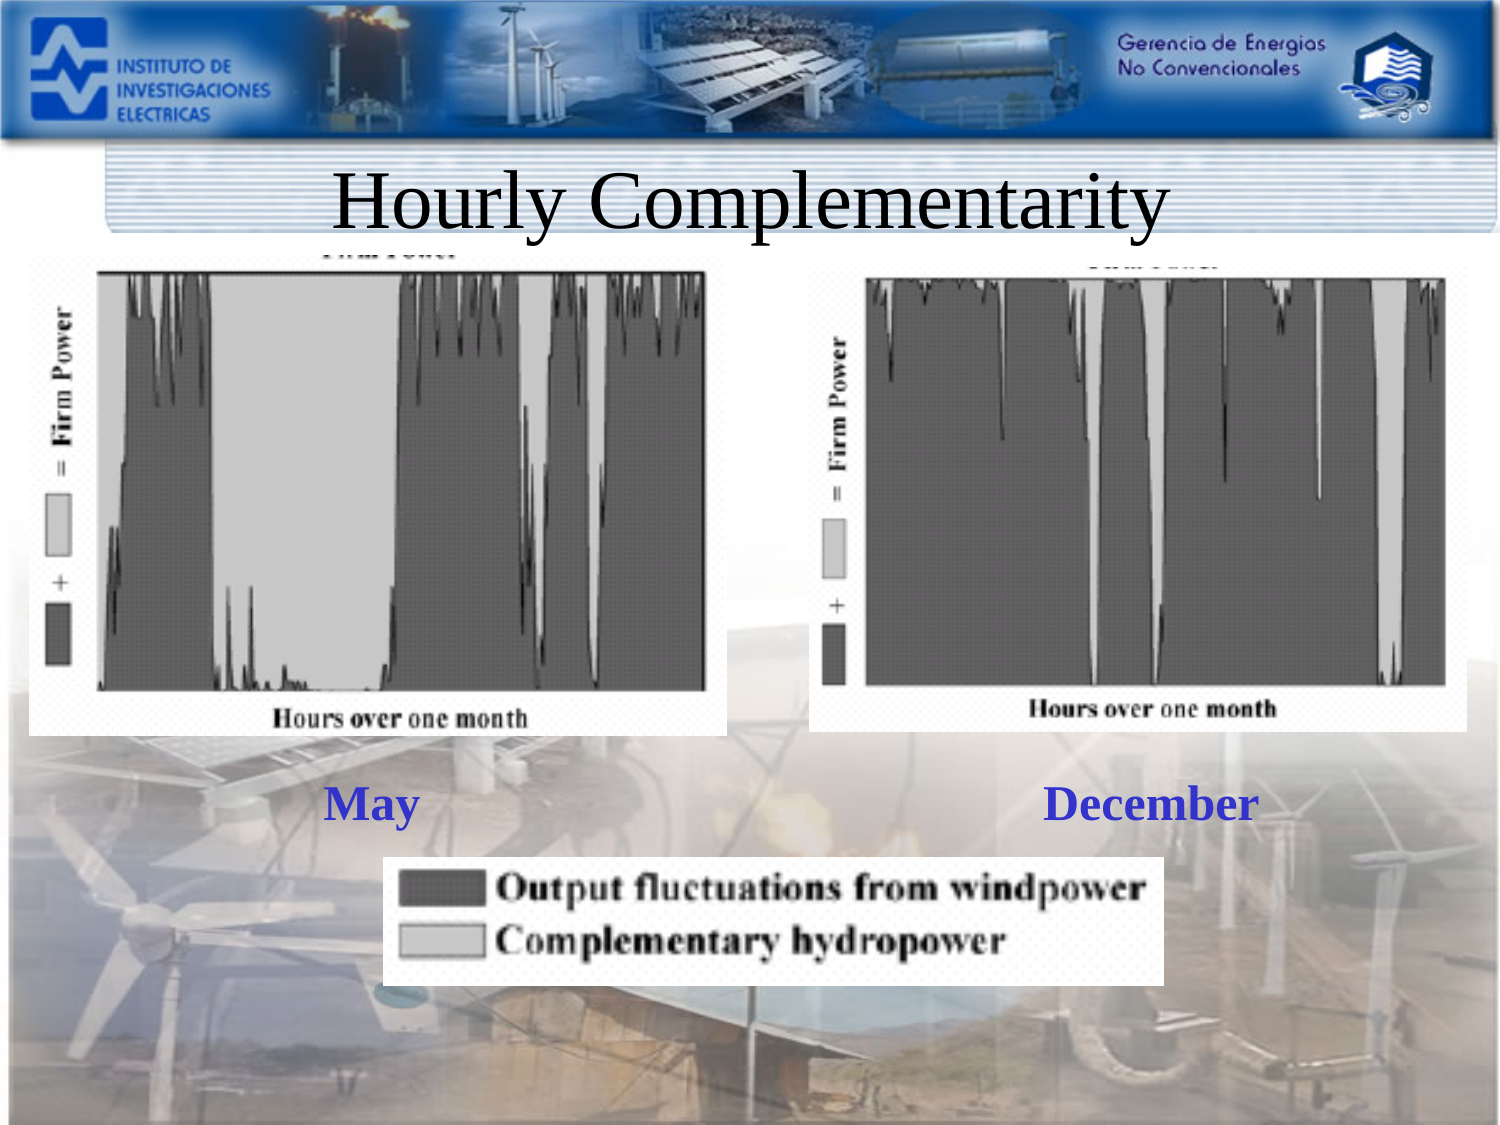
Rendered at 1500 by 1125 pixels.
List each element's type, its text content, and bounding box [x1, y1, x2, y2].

picture [0, 255, 1500, 1125]
picture [0, 0, 1500, 233]
title Hourly Complementarity [76, 137, 1427, 230]
text_box May [183, 763, 561, 839]
text_box December [986, 763, 1317, 839]
